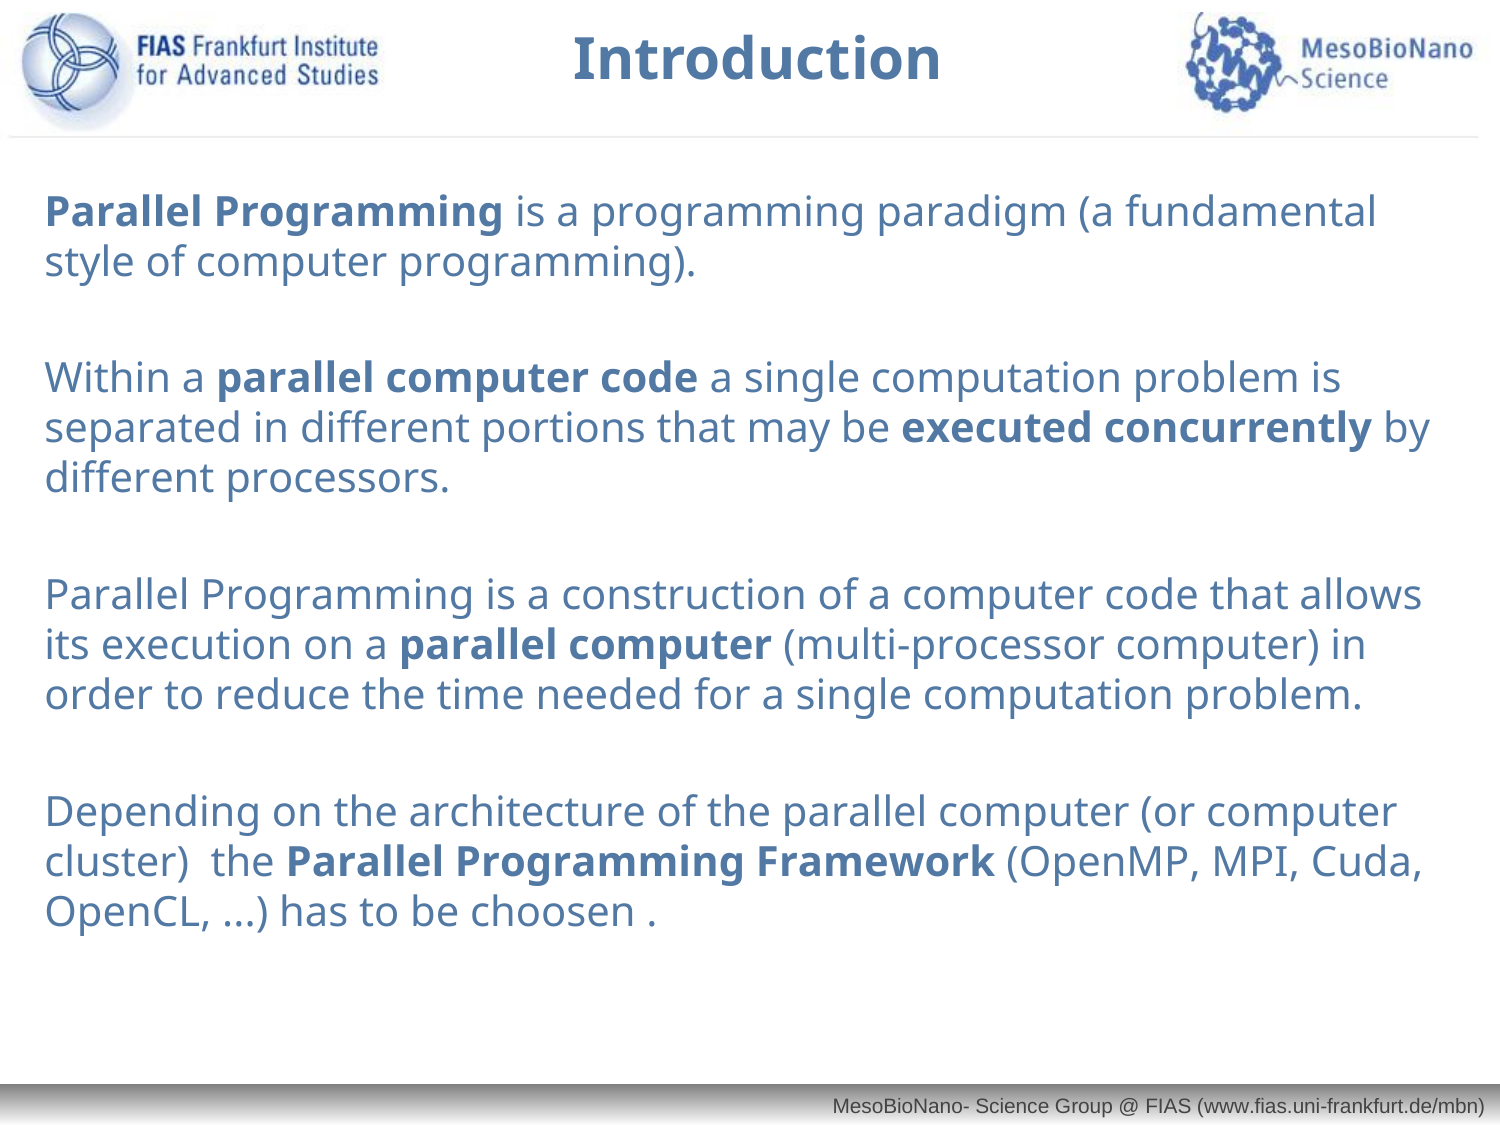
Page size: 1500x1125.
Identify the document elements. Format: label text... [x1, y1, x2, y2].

title Introduction [0, 0, 1499, 142]
text_box Parallel Programming is a programming paradigm (a fundamental style of computer programming). Within a parallel computer code a single computation problem is separated in different portions that may be executed concurrently by different processors. Parallel Programming is a construction of a computer code that allows its execution on a parallel computer (multi-processor computer) in order to reduce the time needed for a single computation problem. Depending on the architecture of the parallel computer (or computer cluster) the Parallel Programming Framework (OpenMP, MPI, Cuda, OpenCL, ...) has to be choosen . [29, 177, 1477, 1051]
